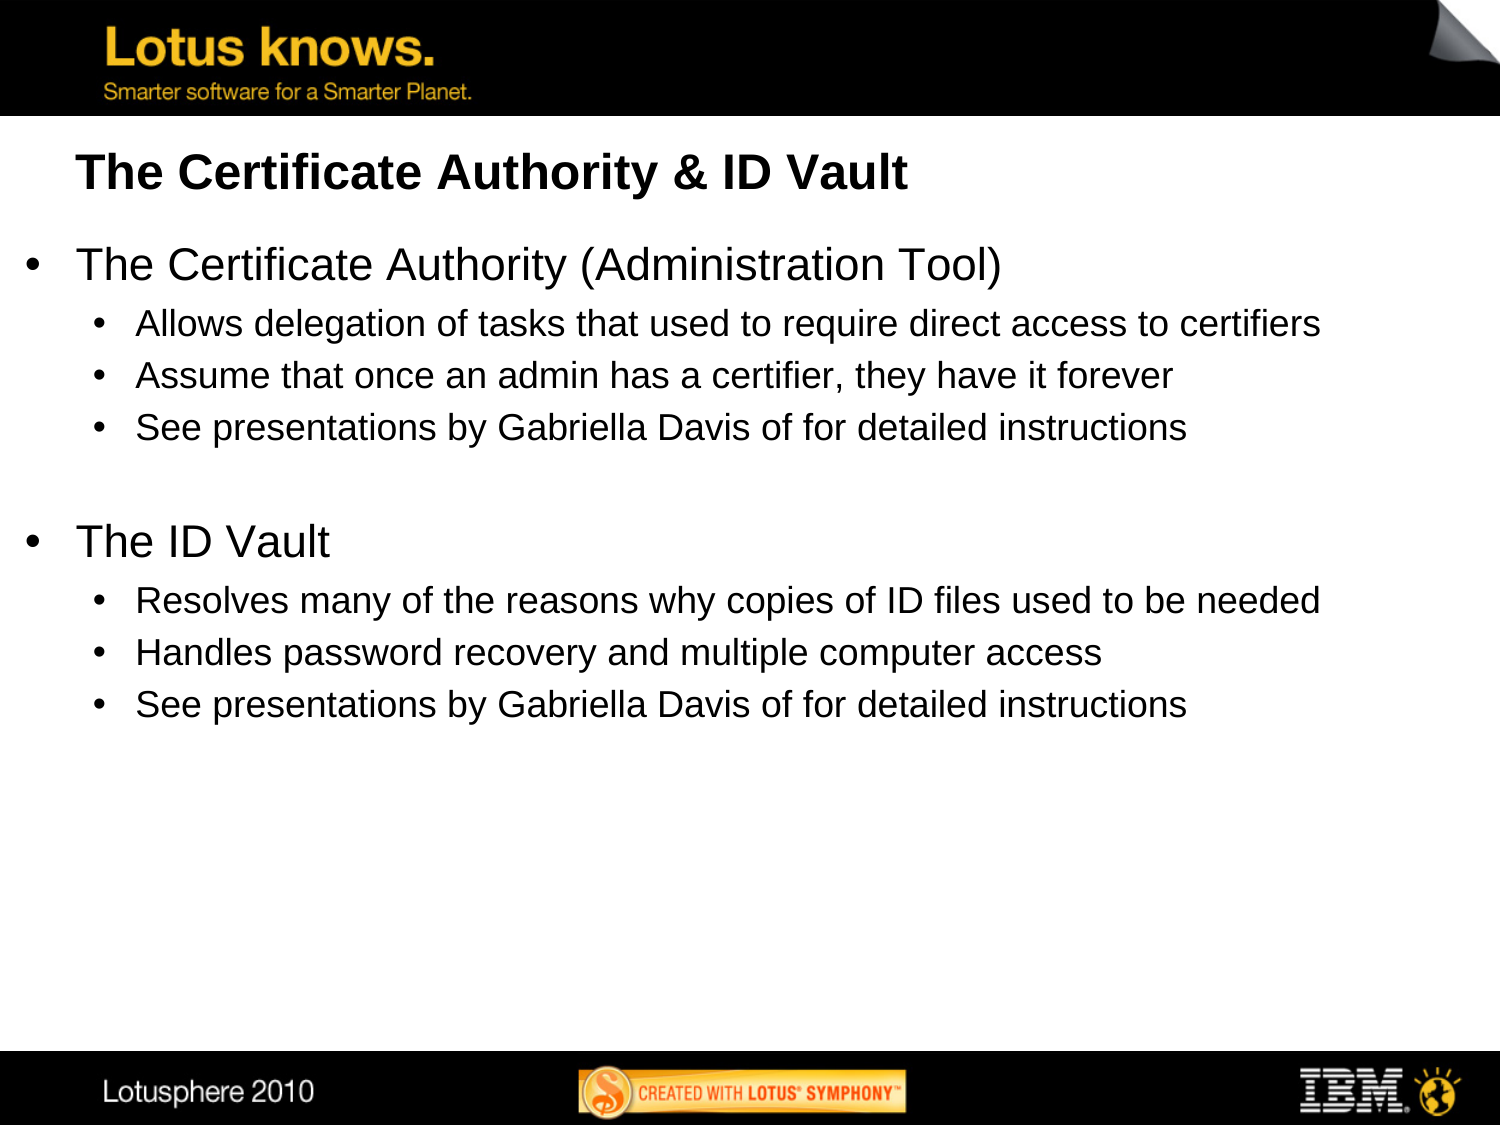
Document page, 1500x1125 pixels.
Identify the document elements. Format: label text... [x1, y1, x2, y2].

picture [0, 0, 1500, 114]
list The Certificate Authority (Administration Tool) Allows delegation of tasks that used to require direct access to certifiers Assume that once an admin has a certifier, they have it forever See presentations by Gabriella Davis of for detailed instructions The ID Vault Resolves many of the reasons why copies of ID files used to be needed Handles password recovery and multiple computer access See presentations by Gabriella Davis of for detailed instructions [24, 237, 1476, 1026]
title The Certificate Authority & ID Vault [74, 137, 1475, 200]
picture [0, 1053, 1500, 1125]
